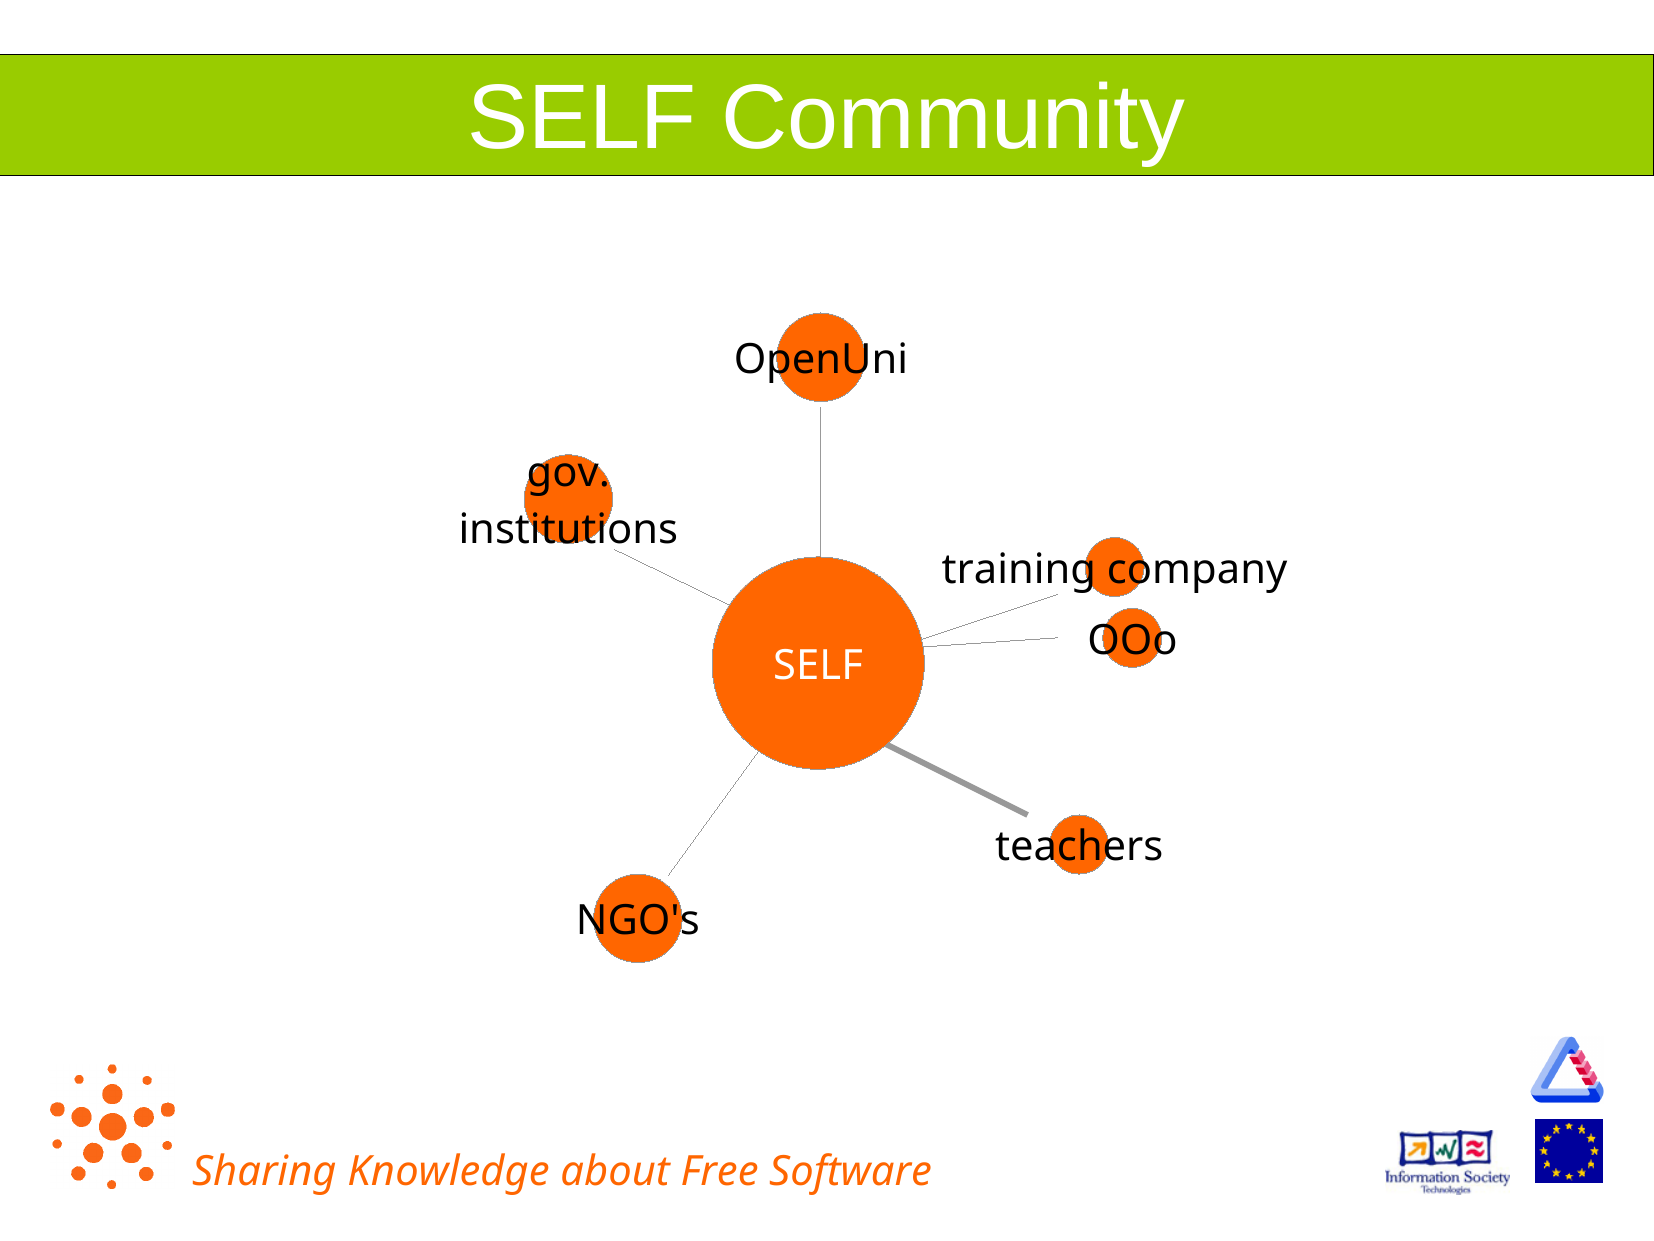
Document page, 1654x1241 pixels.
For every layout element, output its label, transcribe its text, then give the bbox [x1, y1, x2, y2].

picture [50, 1064, 175, 1189]
text_box OOo [1102, 627, 1113, 651]
picture [1535, 1119, 1603, 1183]
text_box training company [1085, 537, 1144, 597]
picture [1530, 1036, 1604, 1104]
title SELF Community [82, 48, 1571, 185]
text_box OOo [1106, 608, 1162, 668]
text_box NGO's [593, 874, 683, 963]
text_box gov. institutions [524, 454, 613, 543]
picture [1385, 1130, 1510, 1195]
text_box SELF [712, 556, 925, 770]
text_box teachers [1050, 814, 1109, 875]
text_box OpenUni [776, 353, 786, 370]
text_box OpenUni [777, 312, 864, 402]
